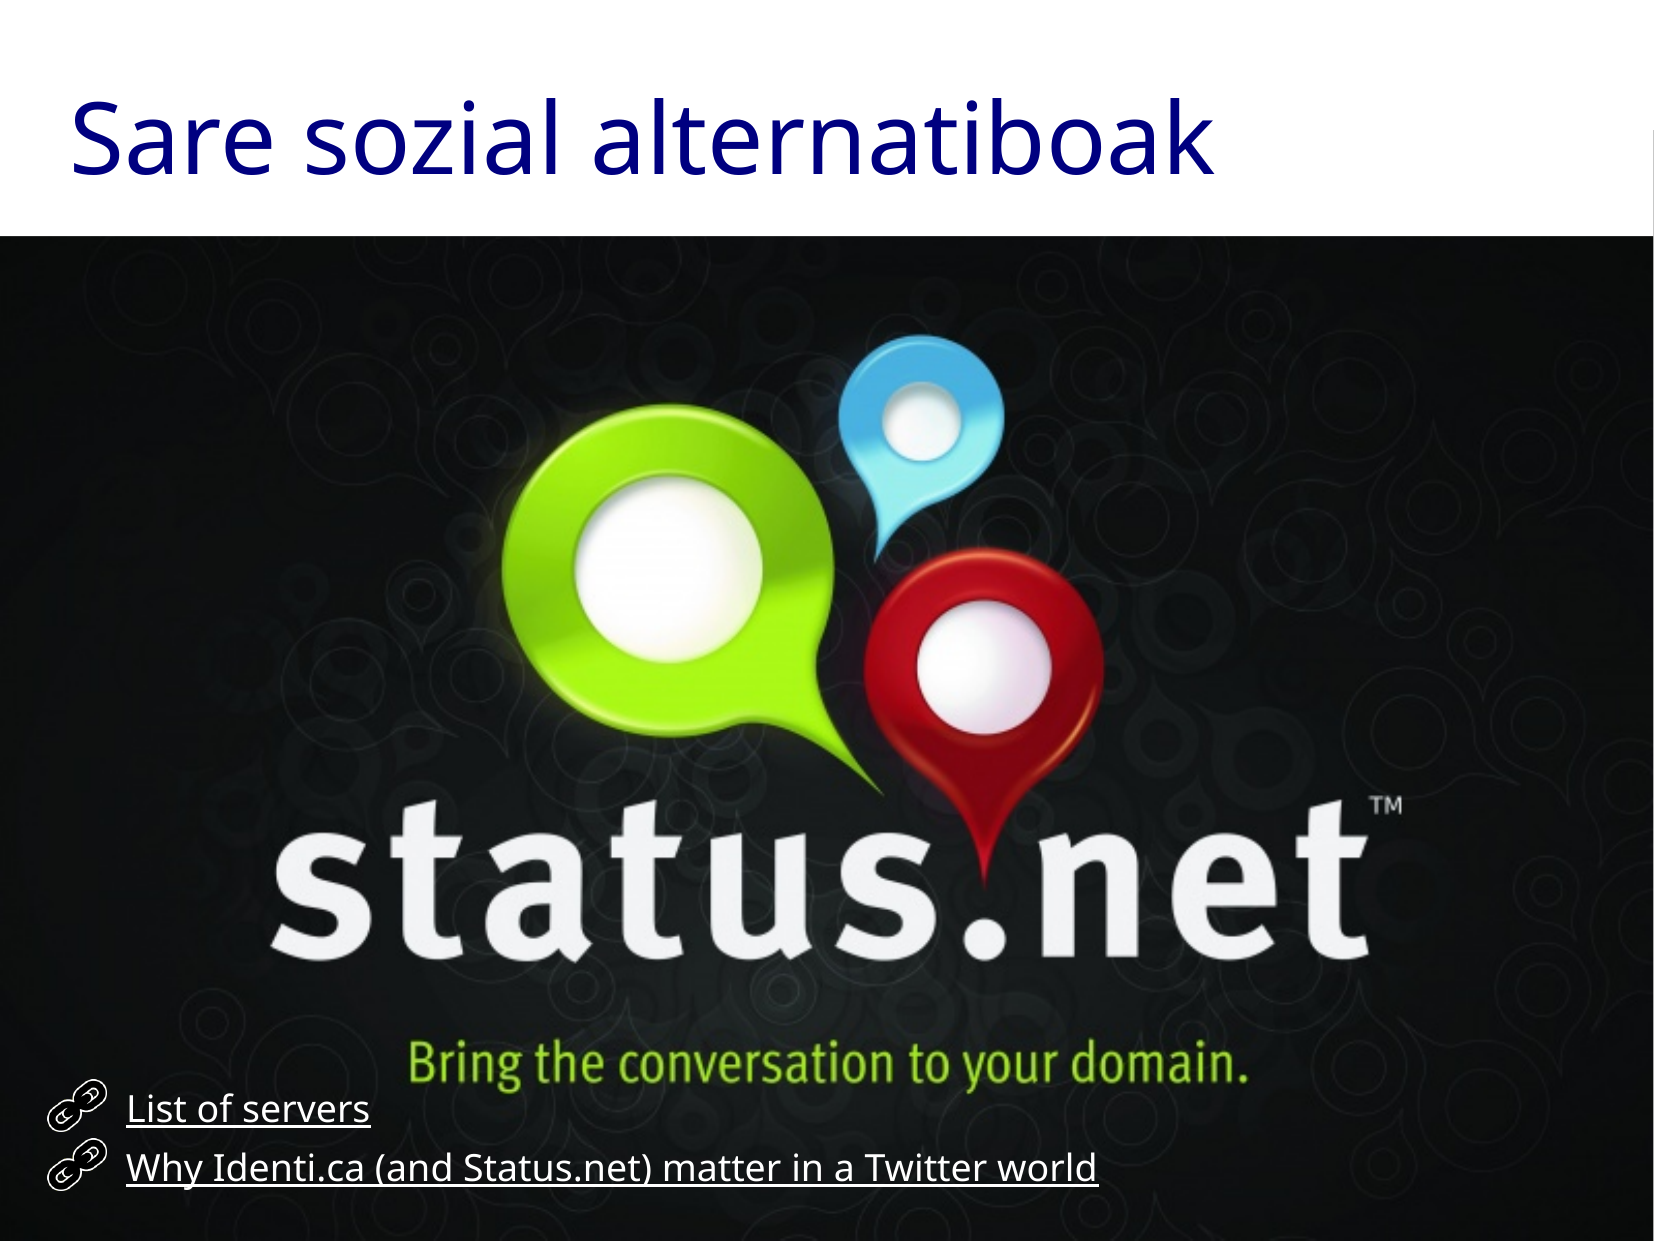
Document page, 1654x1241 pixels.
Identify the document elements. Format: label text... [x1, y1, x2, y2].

text_box Why Identi.ca (and Status.net) matter in a Twitter world [111, 1134, 1080, 1191]
text_box [0, 0, 1654, 237]
text_box Sare sozial alternatiboak [55, 59, 1448, 192]
text_box List of servers [111, 1074, 380, 1132]
picture [0, 237, 1654, 1241]
